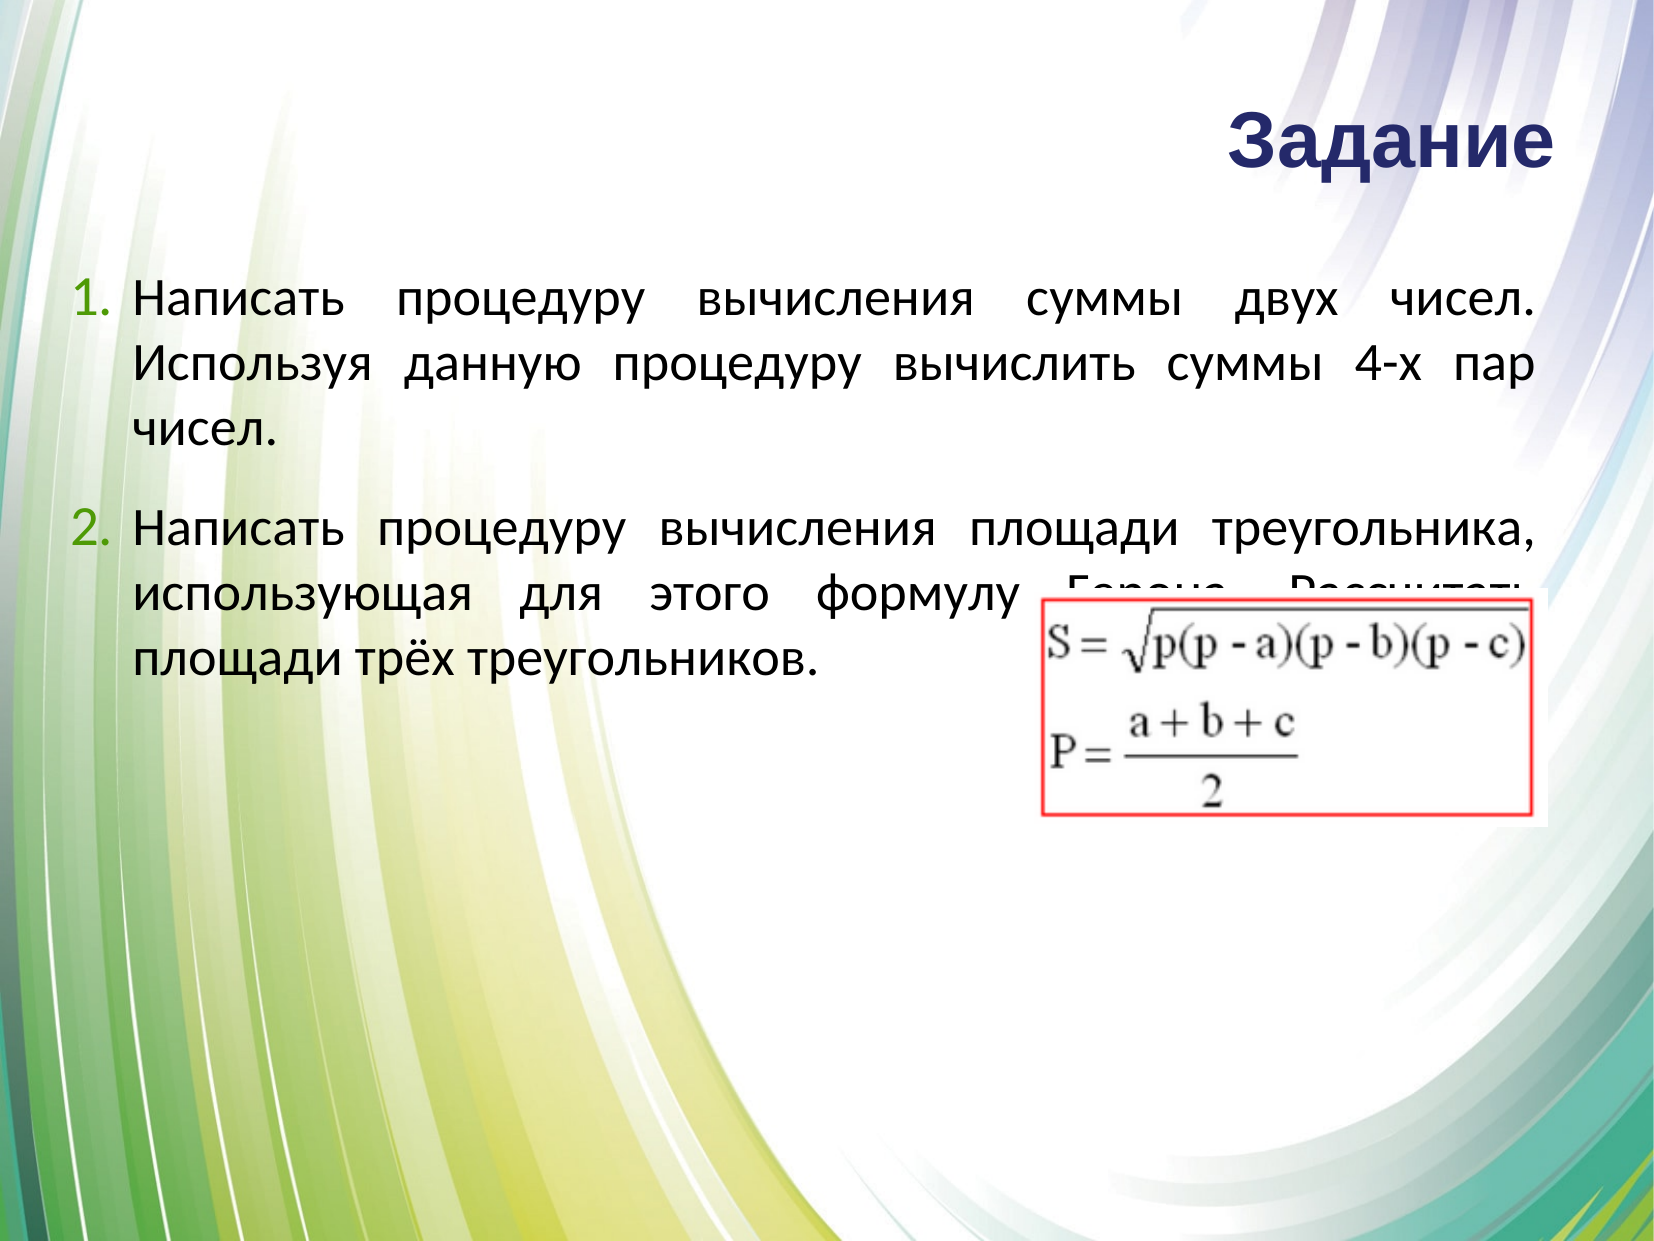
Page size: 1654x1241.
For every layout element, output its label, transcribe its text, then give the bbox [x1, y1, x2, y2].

text_box Задание [58, 58, 1571, 215]
picture [0, 0, 1654, 1241]
text_box Написать процедуру вычисления суммы двух чисел. Используя данную процедуру вычислить суммы 4-х пар чисел. Написать процедуру вычисления площади треугольника, использующая для этого формулу Герона. Рассчитать площади трёх треугольников. [55, 253, 1553, 795]
